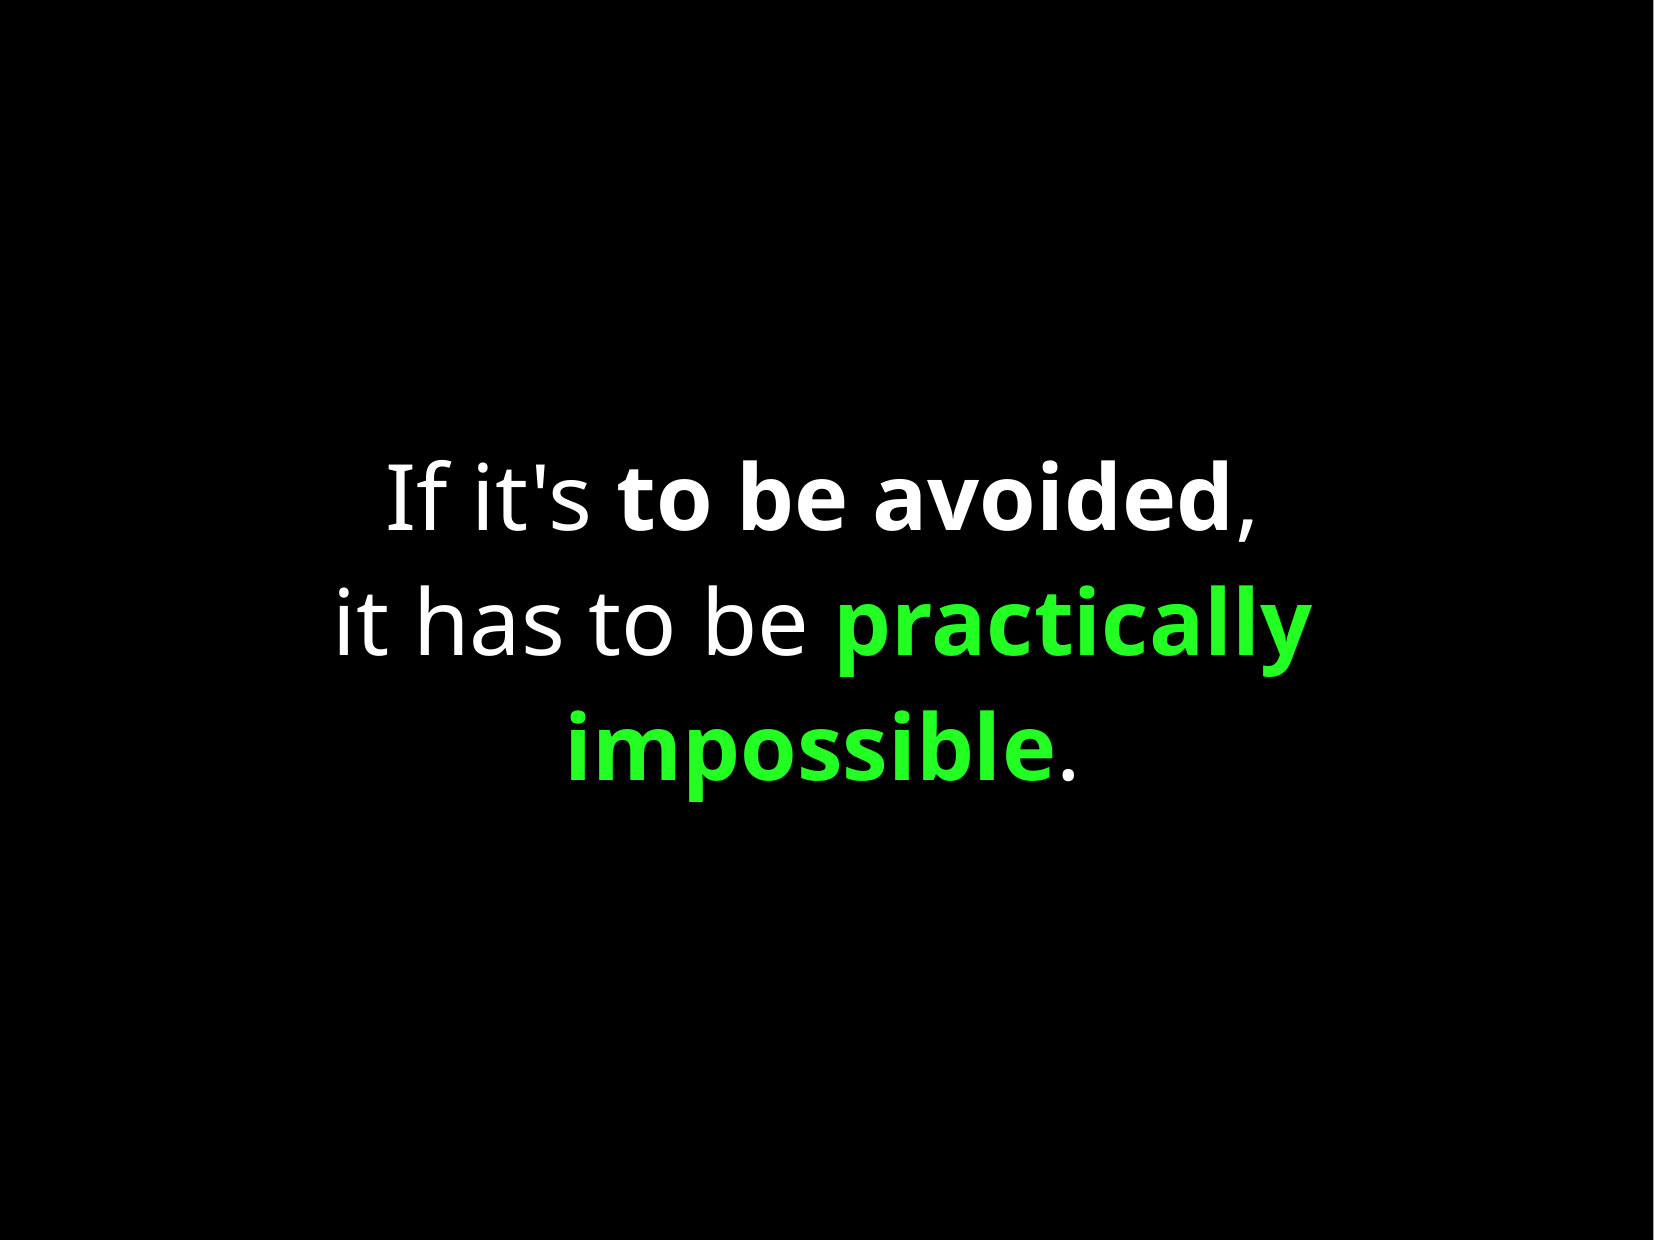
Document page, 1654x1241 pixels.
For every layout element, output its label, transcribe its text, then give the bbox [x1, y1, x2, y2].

title If it's to be avoided, it has to be practically impossible. [75, 385, 1571, 855]
